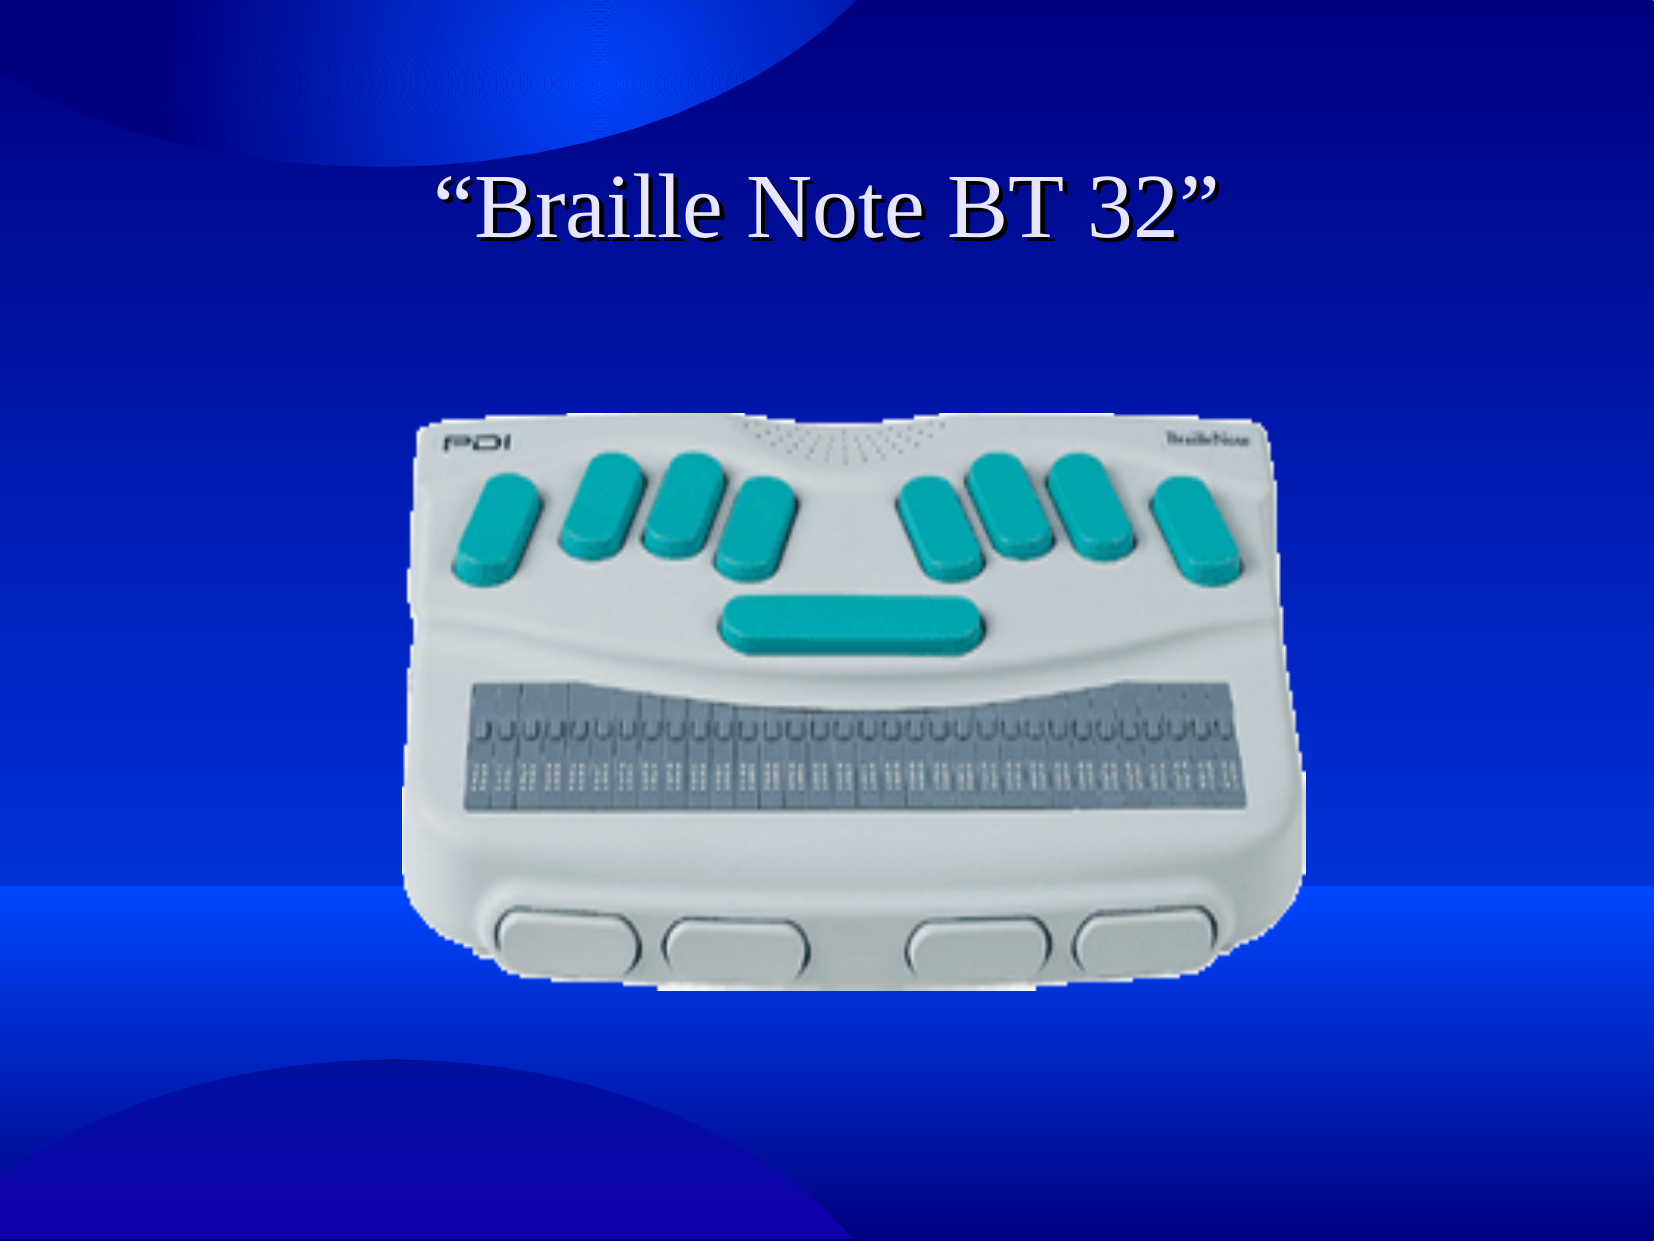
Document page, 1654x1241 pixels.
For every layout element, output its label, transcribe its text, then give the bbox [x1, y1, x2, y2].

picture [402, 413, 1306, 991]
title “Braille Note BT 32” [121, 102, 1534, 311]
